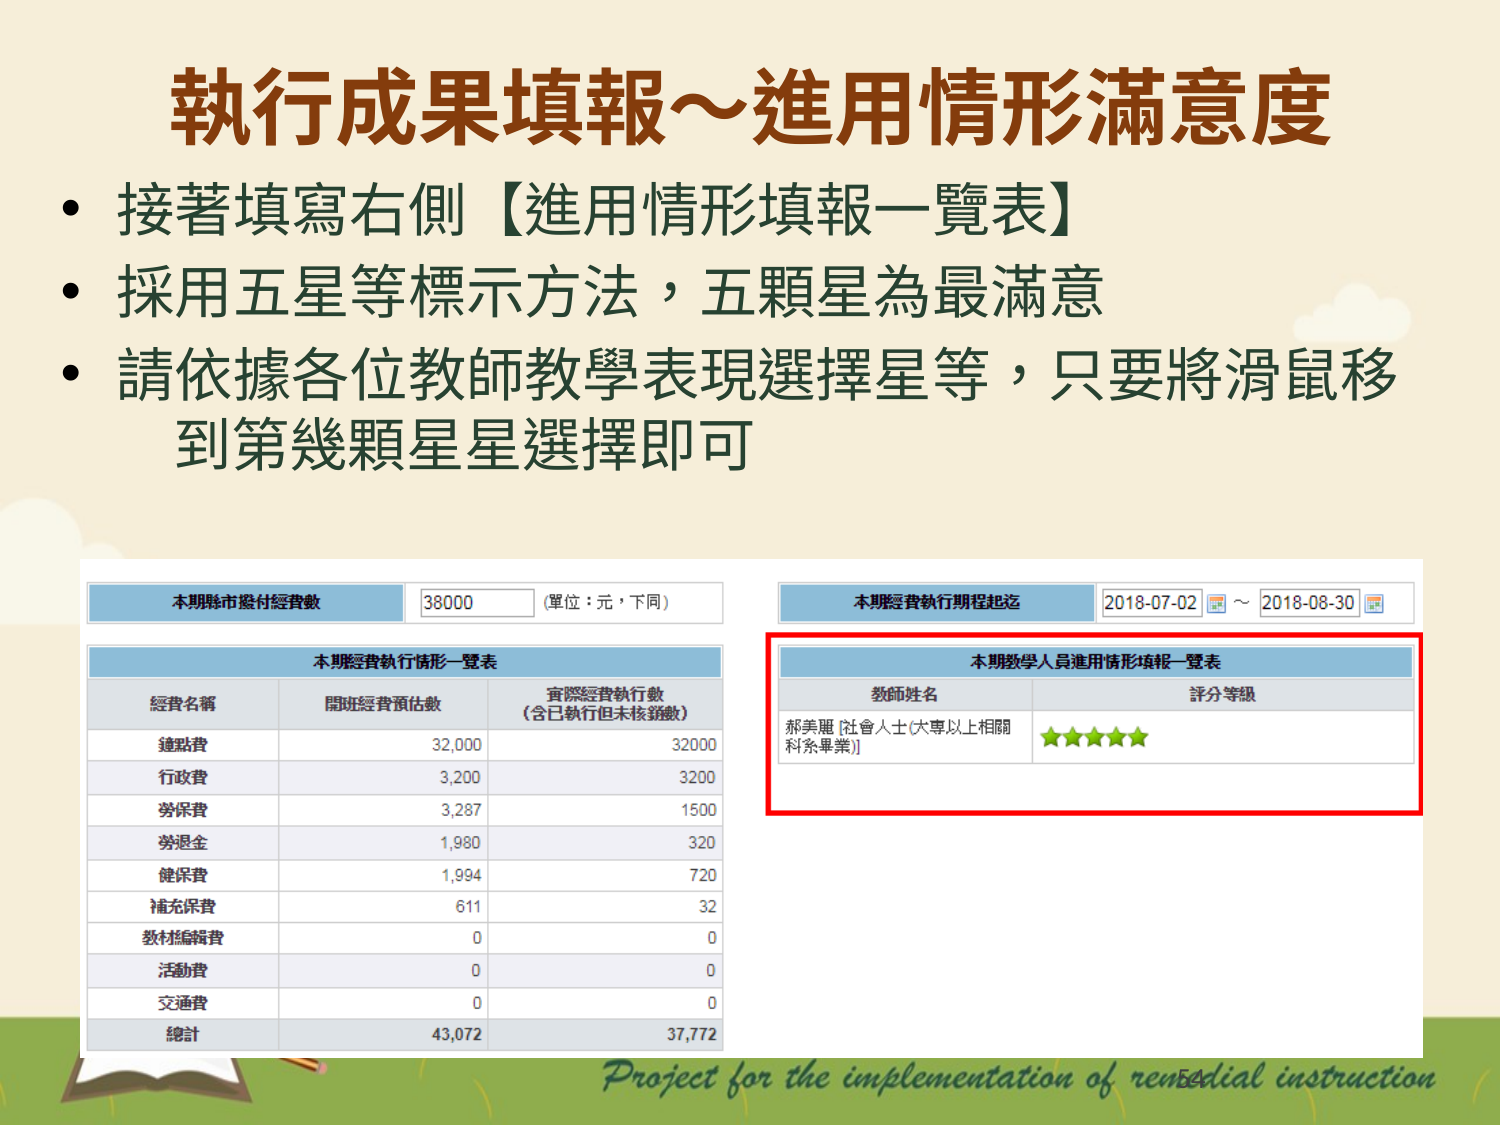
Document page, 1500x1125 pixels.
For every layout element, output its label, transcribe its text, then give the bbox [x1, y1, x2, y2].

title 執行成果填報～進用情形滿意度 [13, 45, 1491, 178]
text_box [1161, 1046, 1499, 1107]
picture [80, 559, 1423, 1058]
text_box 接著填寫右側【進用情形填報一覽表】 採用五星等標示方法，五顆星為最滿意 請依據各位教師教學表現選擇星等，只要將滑鼠移到第幾顆星星選擇即可 [46, 178, 1454, 485]
